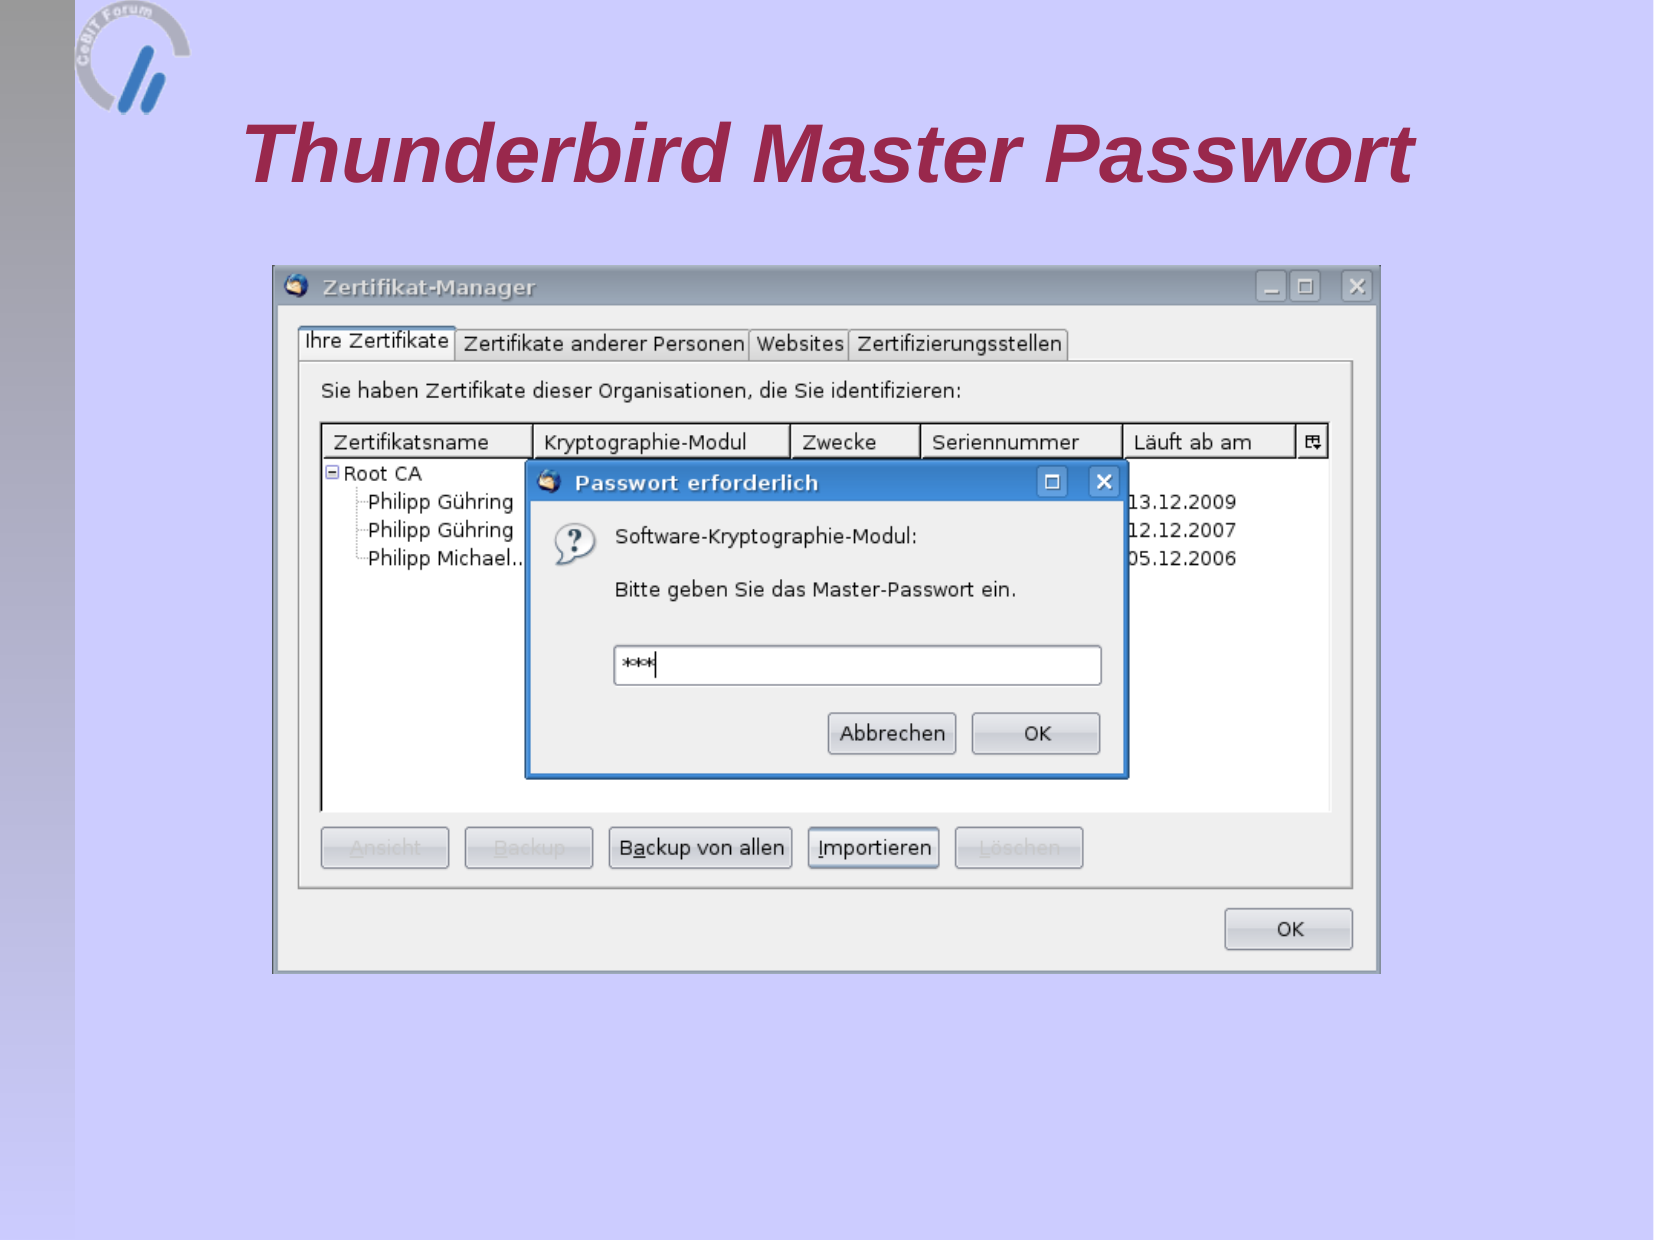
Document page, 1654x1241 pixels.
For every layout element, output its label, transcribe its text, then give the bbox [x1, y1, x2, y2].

title Thunderbird Master Passwort [121, 49, 1534, 257]
picture [272, 265, 1381, 974]
